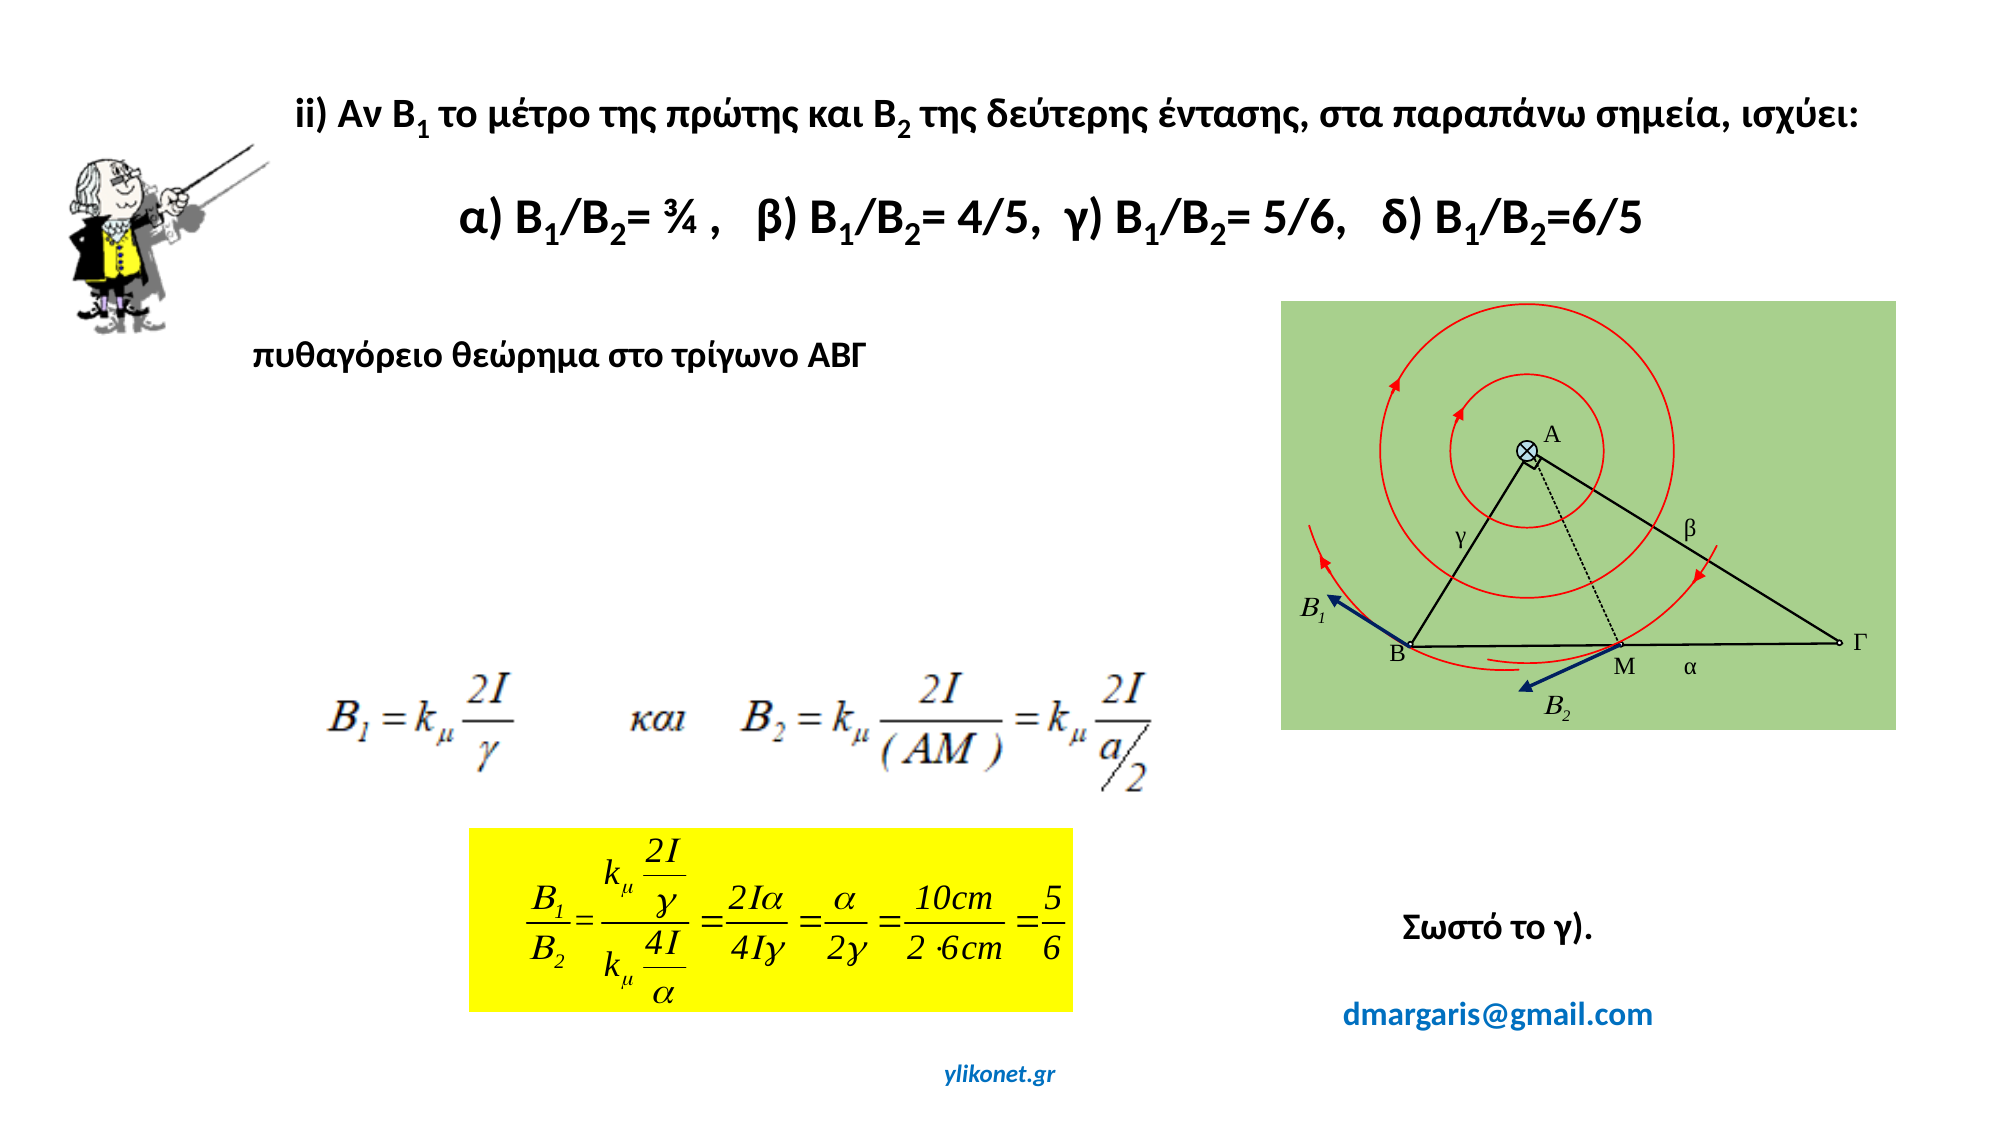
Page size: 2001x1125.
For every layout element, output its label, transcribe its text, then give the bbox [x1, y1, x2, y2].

picture [56, 139, 258, 332]
text_box ii) Αν Β1 το μέτρο της πρώτης και Β2 της δεύτερης έντασης, στα παραπάνω σημεία, ισχύει: [279, 78, 1879, 145]
chart [1281, 300, 1896, 731]
picture [310, 645, 1171, 794]
text_box α) Β1/Β2= ¾ , β) Β1/Β2= 4/5, γ) Β1/Β2= 5/6, δ) Β1/Β2=6/5 [443, 175, 1768, 252]
chart [469, 828, 1073, 1013]
text_box Σωστό το γ). dmargaris@gmail.com [1268, 894, 1729, 1042]
text_box πυθαγόρειο θεώρημα στο τρίγωνο ΑΒΓ [237, 322, 952, 384]
text_box ylikonet.gr [683, 1042, 1317, 1103]
